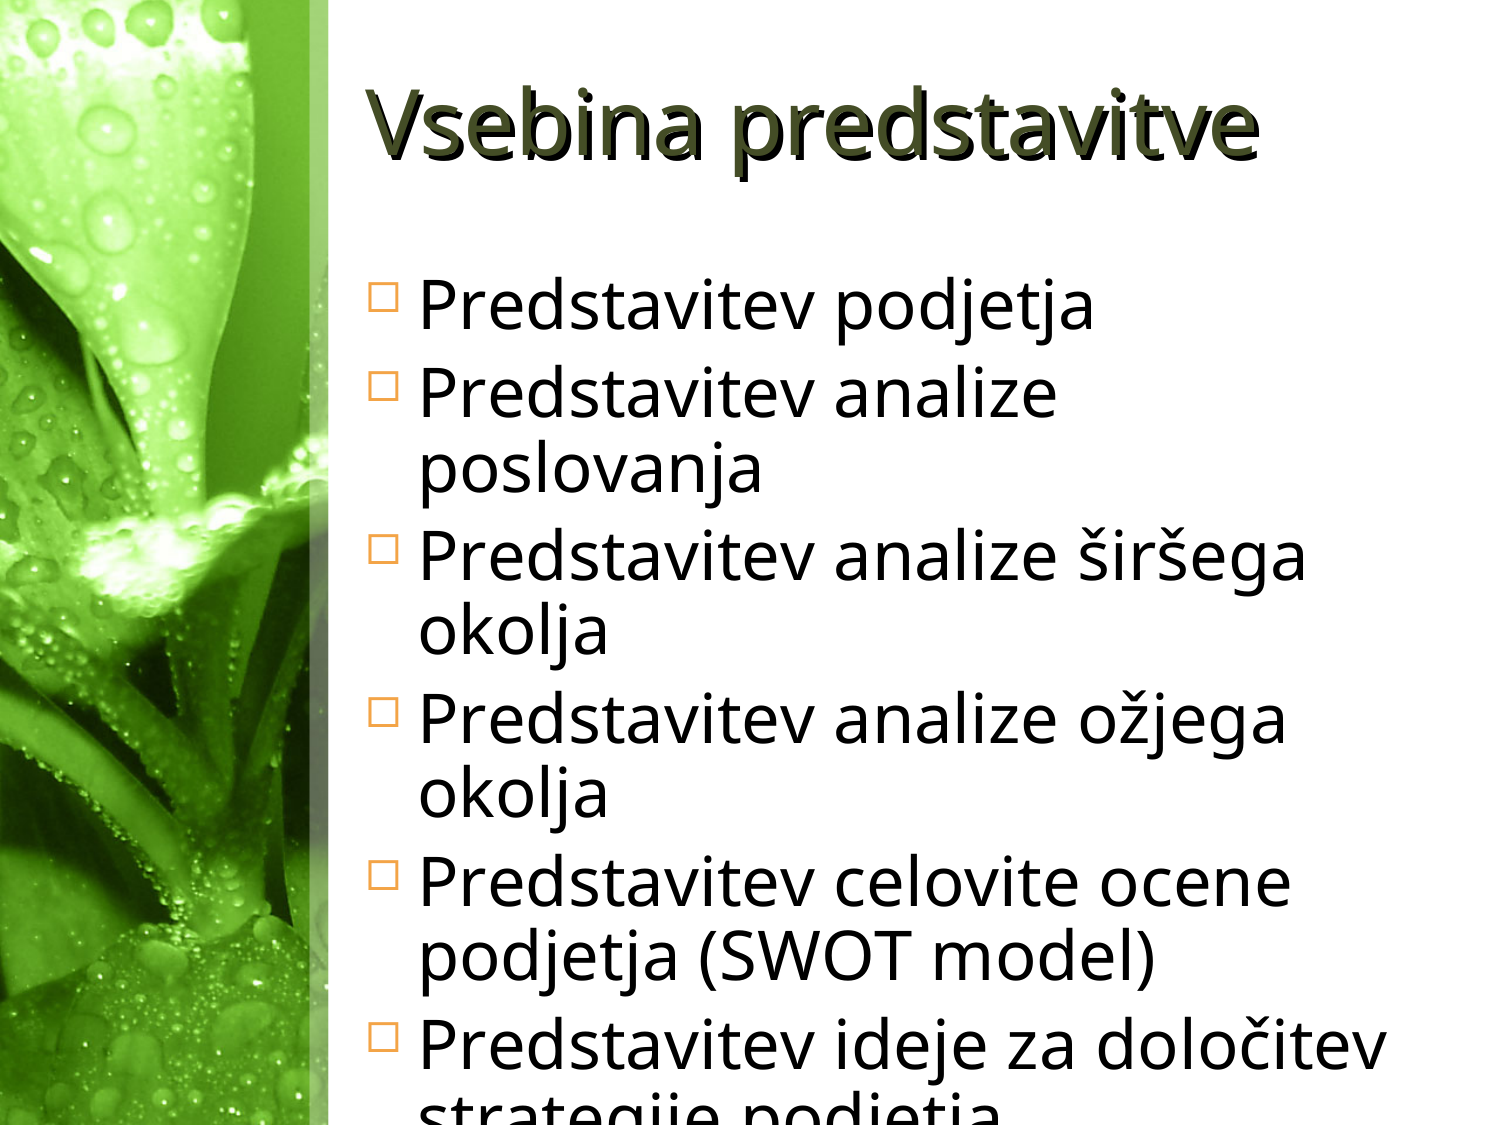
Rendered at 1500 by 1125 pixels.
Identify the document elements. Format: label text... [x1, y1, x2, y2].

picture [0, 0, 1500, 1125]
list Predstavitev podjetja Predstavitev analize poslovanja Predstavitev analize širšega okolja Predstavitev analize ožjega okolja Predstavitev celovite ocene podjetja (SWOT model) Predstavitev ideje za določitev strategije podjetja [349, 262, 1438, 1125]
title Vsebina predstavitve [349, 37, 1438, 201]
